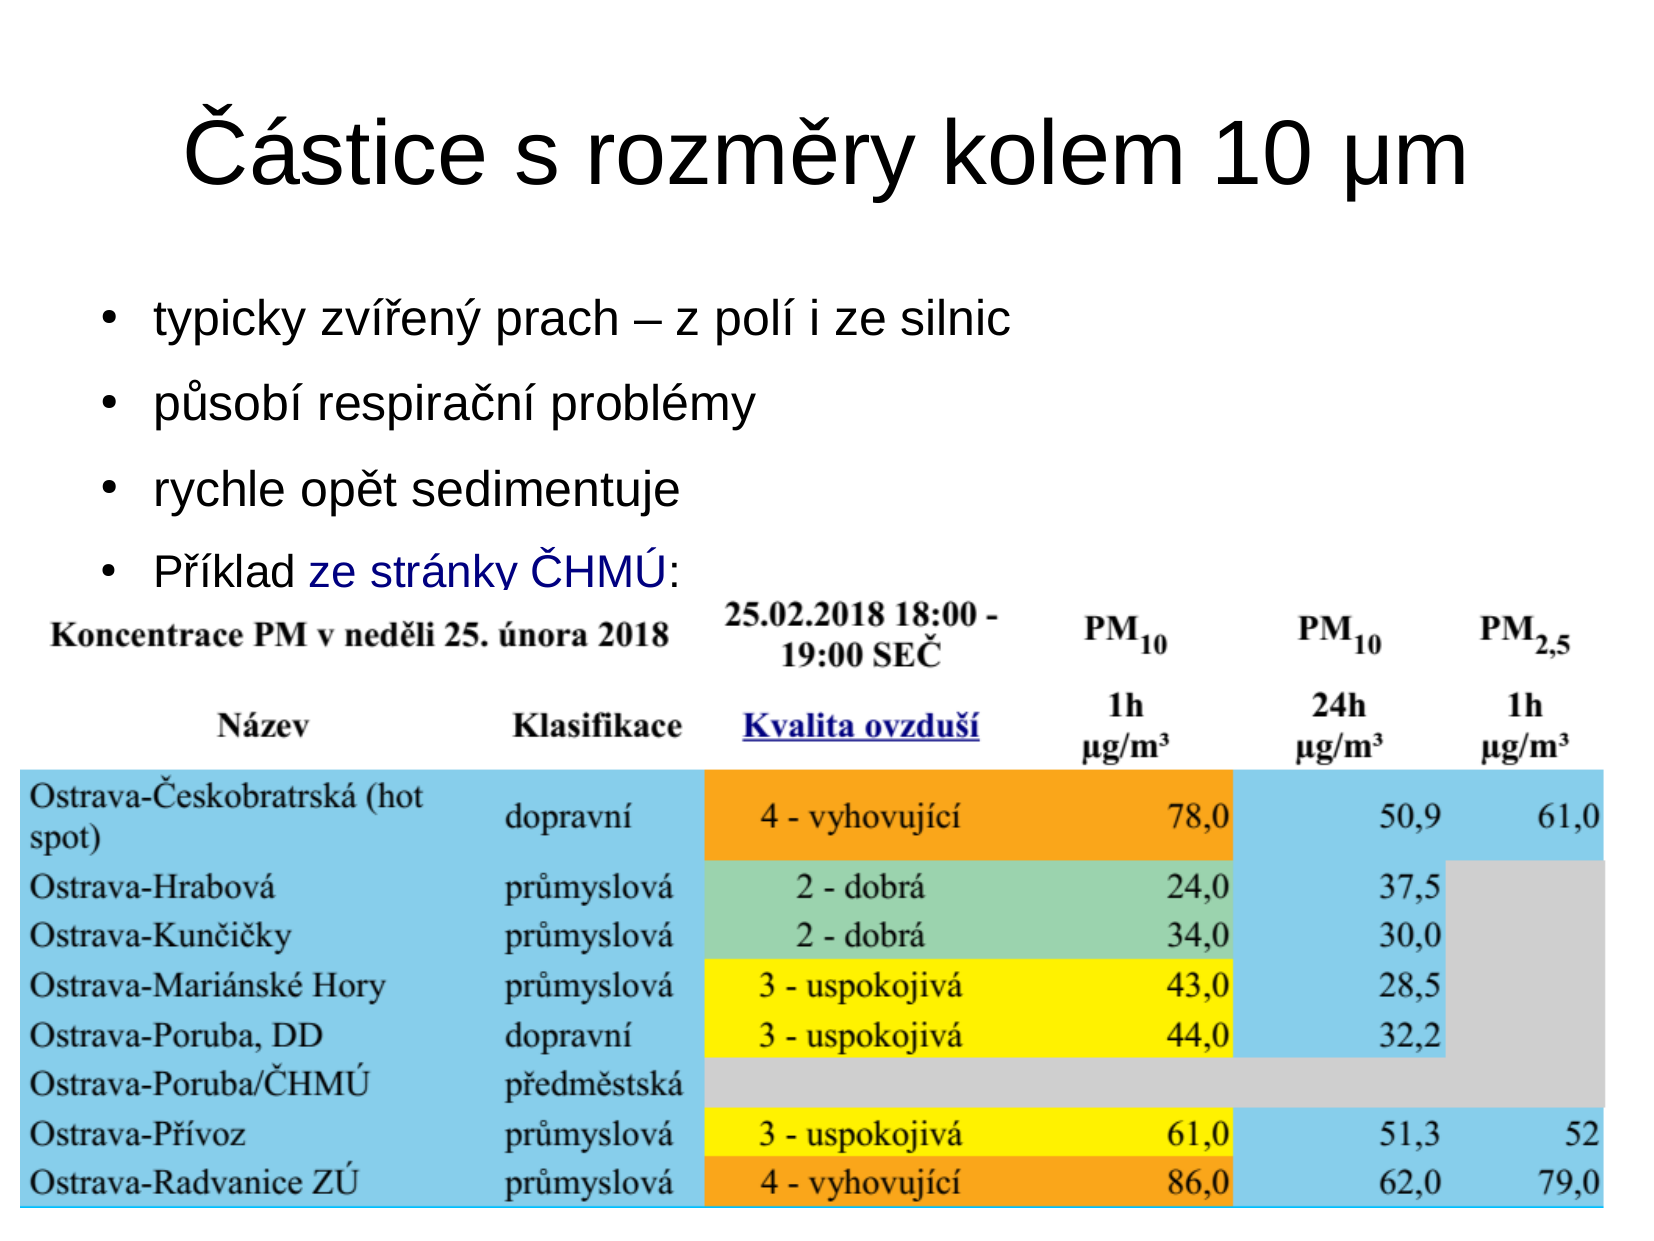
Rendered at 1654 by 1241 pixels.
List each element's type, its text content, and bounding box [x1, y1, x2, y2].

list typicky zvířený prach – z polí i ze silnic působí respirační problémy rychle opět sedimentuje Příklad ze stránky ČHMÚ: [82, 290, 1571, 590]
picture [20, 590, 1607, 1208]
title Částice s rozměry kolem 10 μm [82, 49, 1571, 257]
